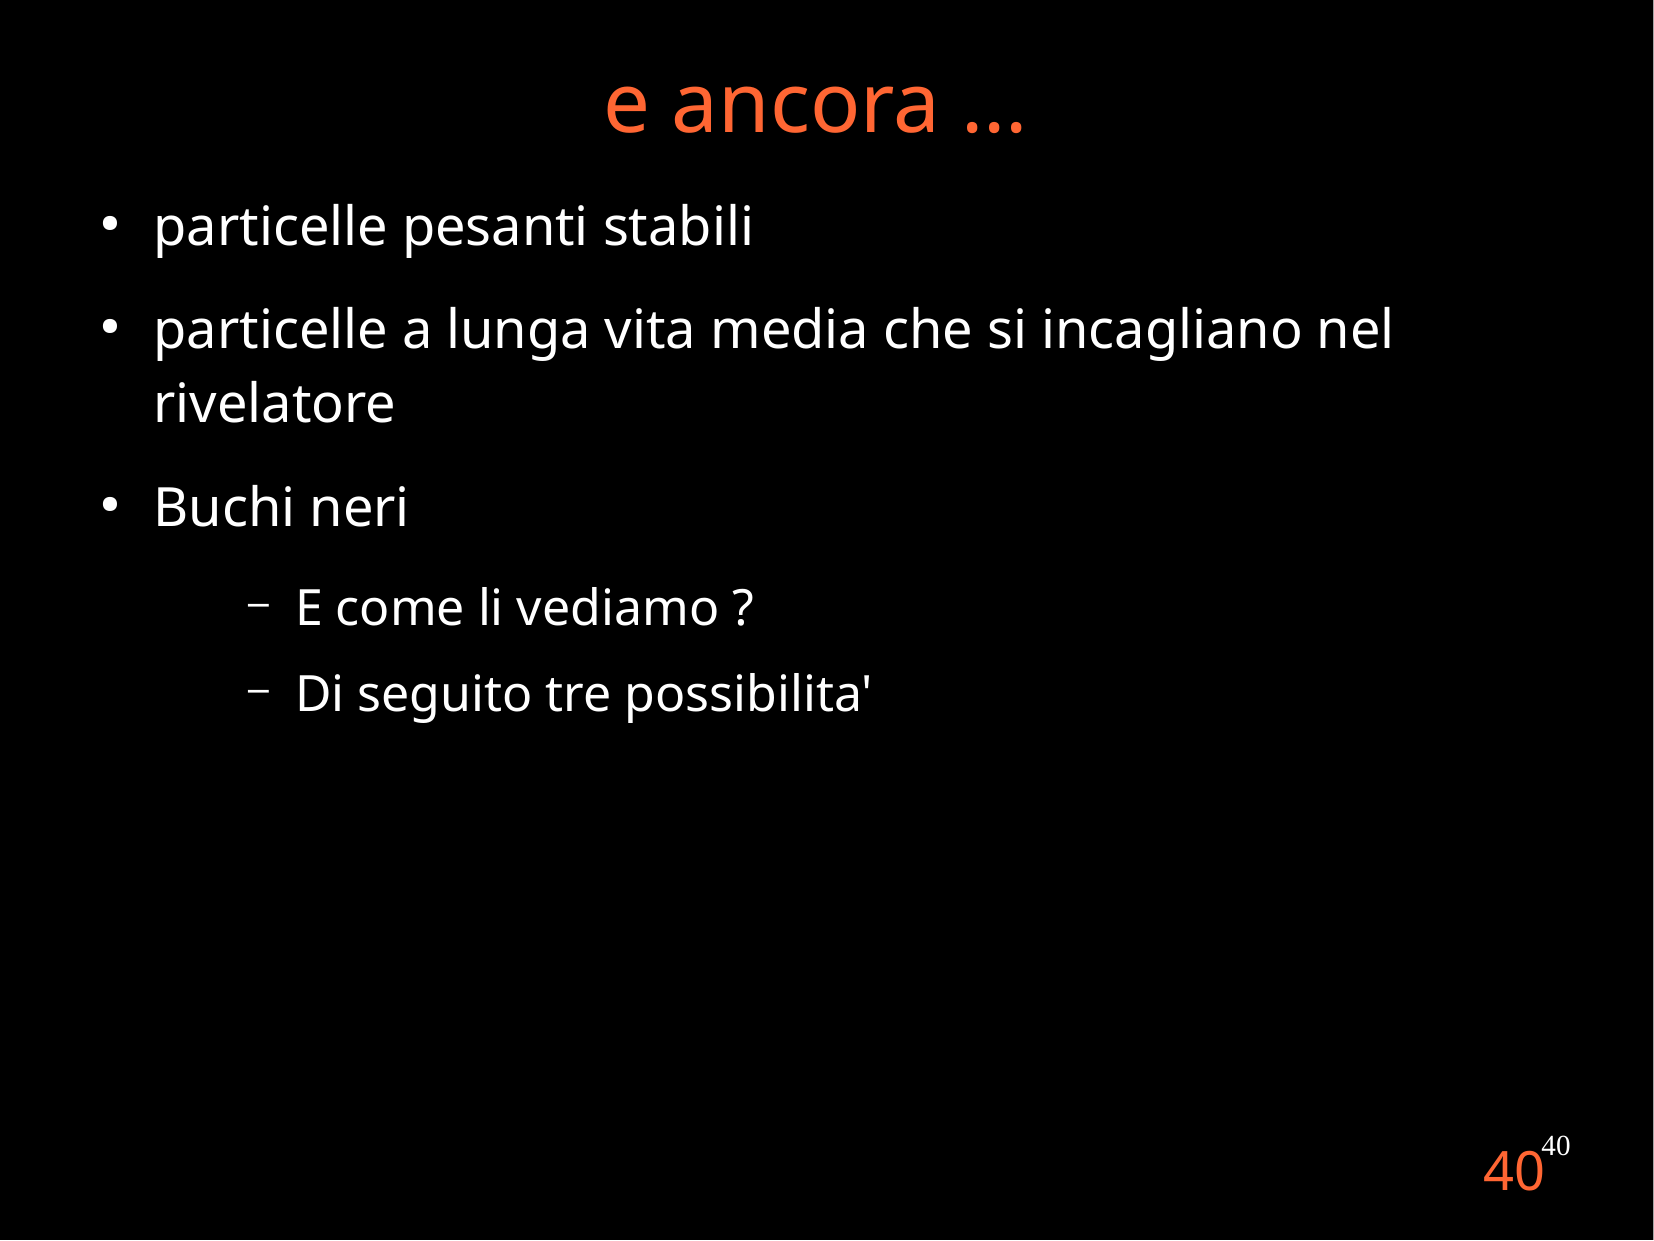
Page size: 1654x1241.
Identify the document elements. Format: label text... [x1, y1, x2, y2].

title e ancora ... [82, 47, 1571, 153]
list particelle pesanti stabili particelle a lunga vita media che si incagliano nel rivelatore Buchi neri E come li vediamo ? Di seguito tre possibilita' [82, 187, 1571, 1094]
